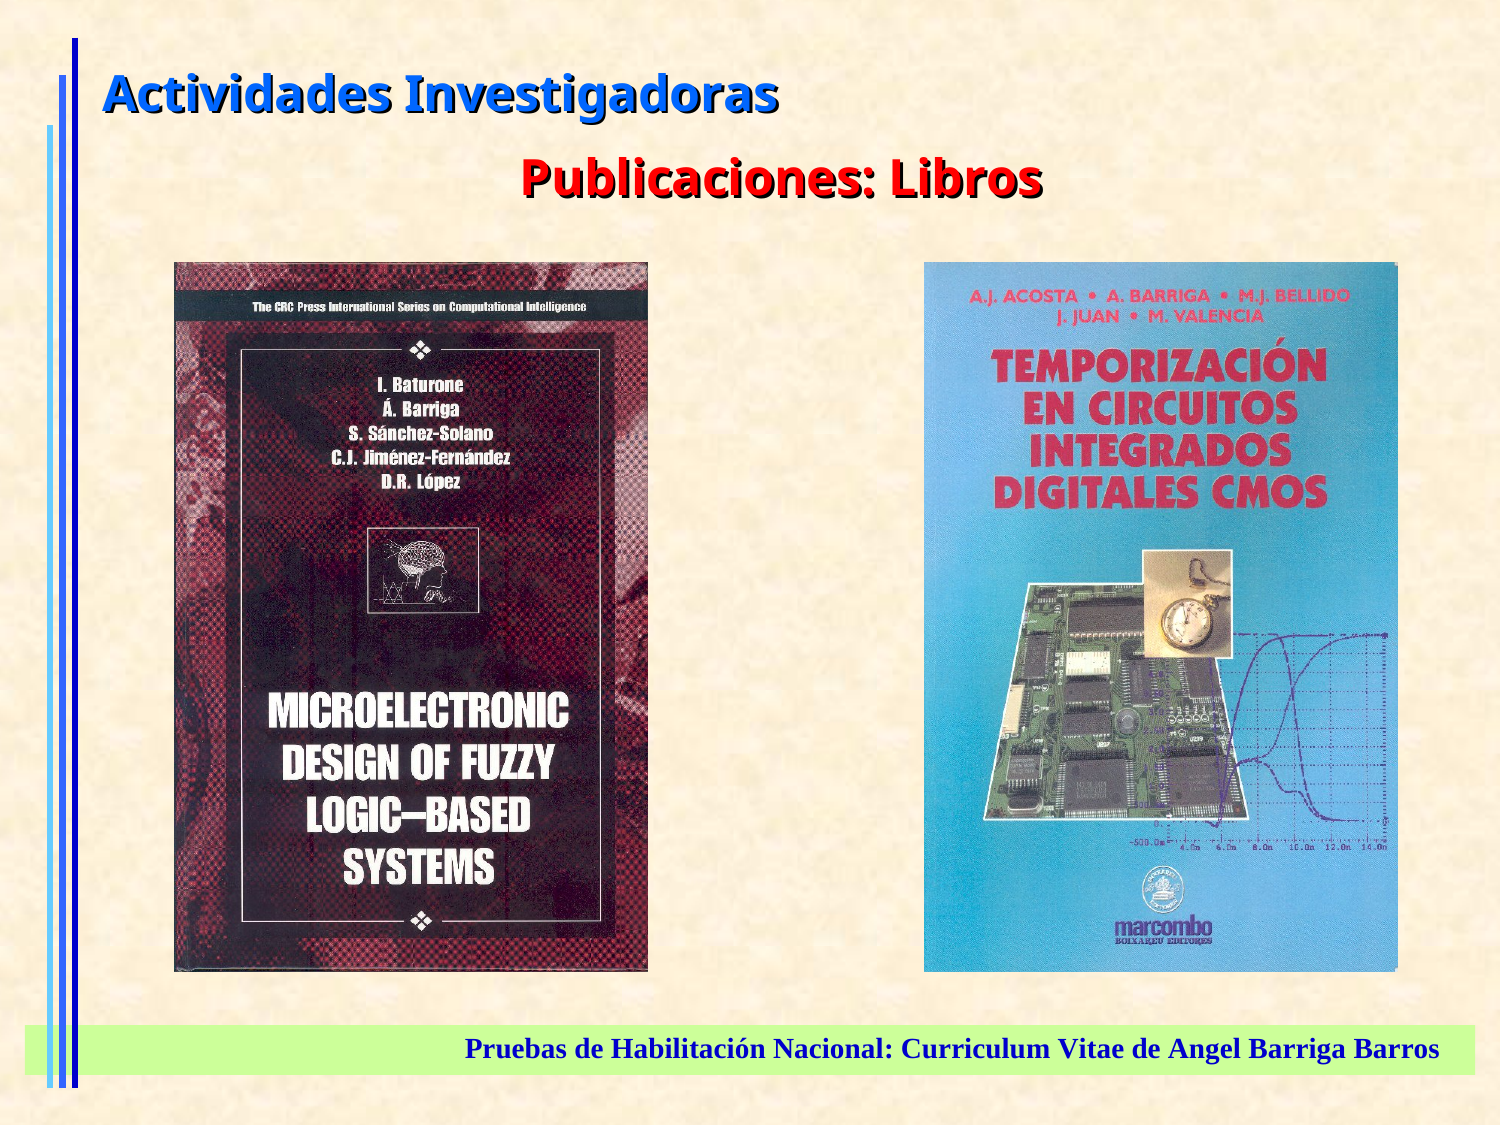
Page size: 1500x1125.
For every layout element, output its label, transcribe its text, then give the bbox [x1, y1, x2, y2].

picture [0, 0, 1500, 1125]
text_box Publicaciones: Libros [505, 149, 1058, 214]
text_box Actividades Investigadoras [87, 49, 794, 134]
